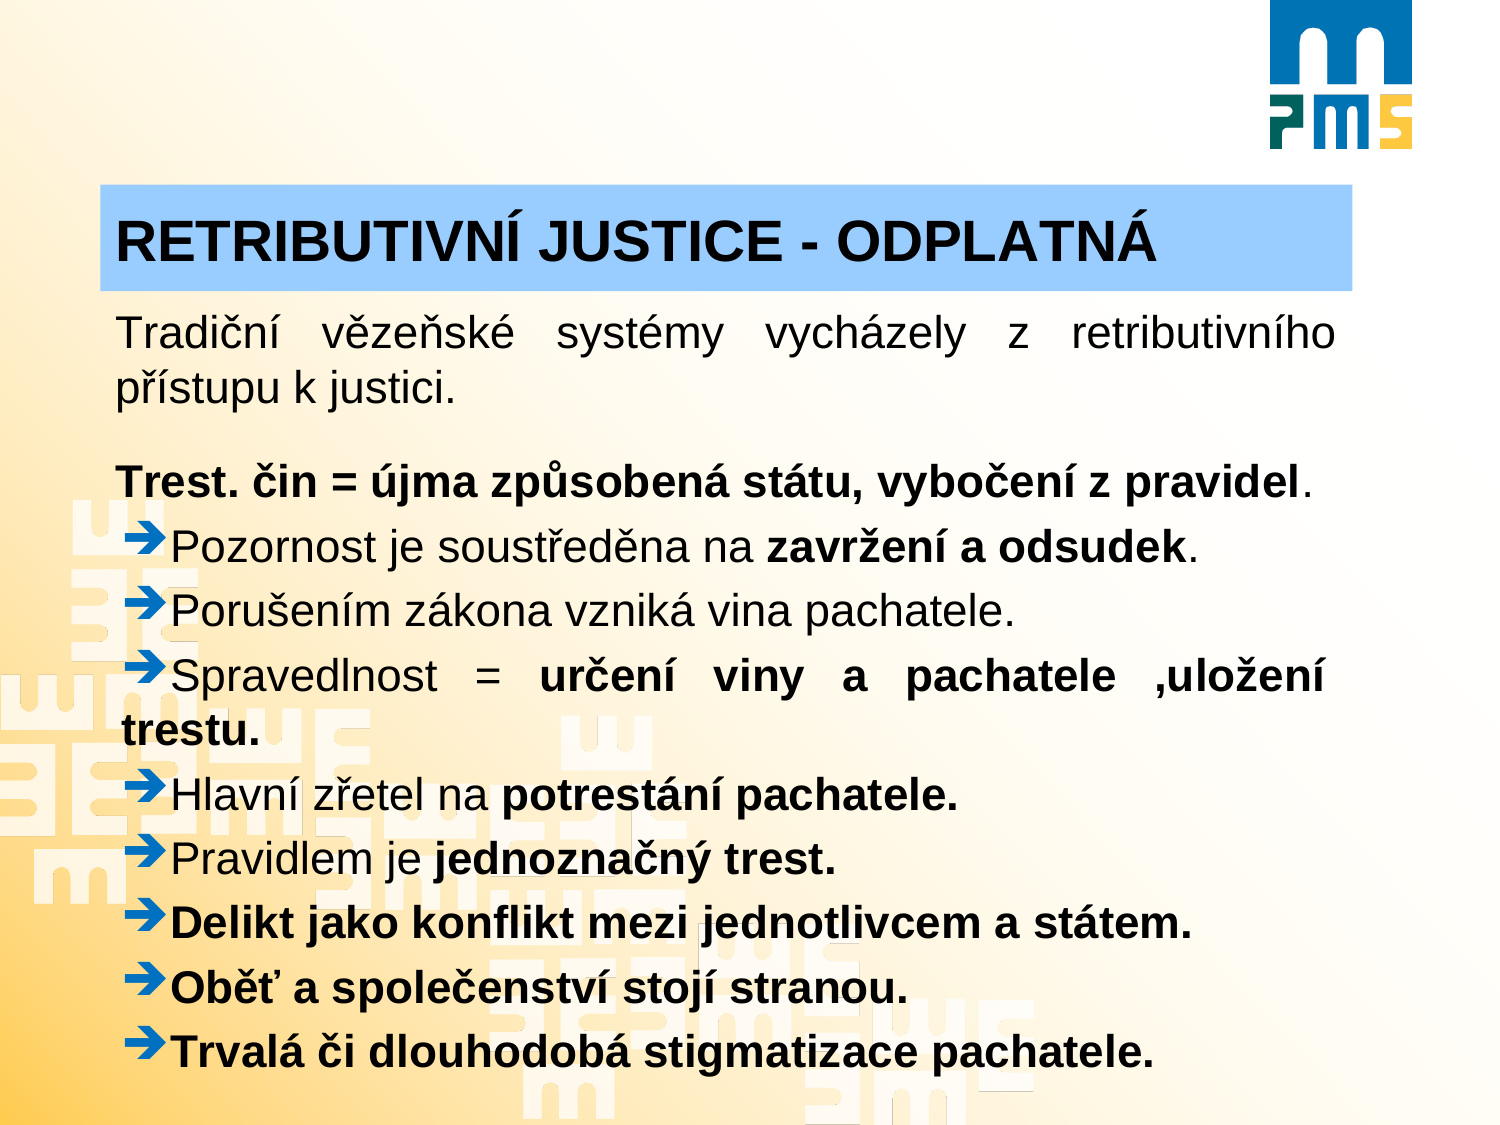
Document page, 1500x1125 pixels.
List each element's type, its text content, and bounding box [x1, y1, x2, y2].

title RETRIBUTIVNÍ JUSTICE - ODPLATNÁ [100, 184, 1353, 292]
picture [0, 0, 1500, 1125]
subtitle Tradiční vězeňské systémy vycházely z retributivního přístupu k justici. Trest. čin = újma způsobená státu, vybočení z pravidel. Pozornost je soustředěna na zavržení a odsudek. Porušením zákona vzniká vina pachatele. Spravedlnost = určení viny a pachatele ,uložení trestu. Hlavní zřetel na potrestání pachatele. Pravidlem je jednoznačný trest. Delikt jako konflikt mezi jednotlivcem a státem. Oběť a společenství stojí stranou. Trvalá či dlouhodobá stigmatizace pachatele. [100, 295, 1353, 993]
